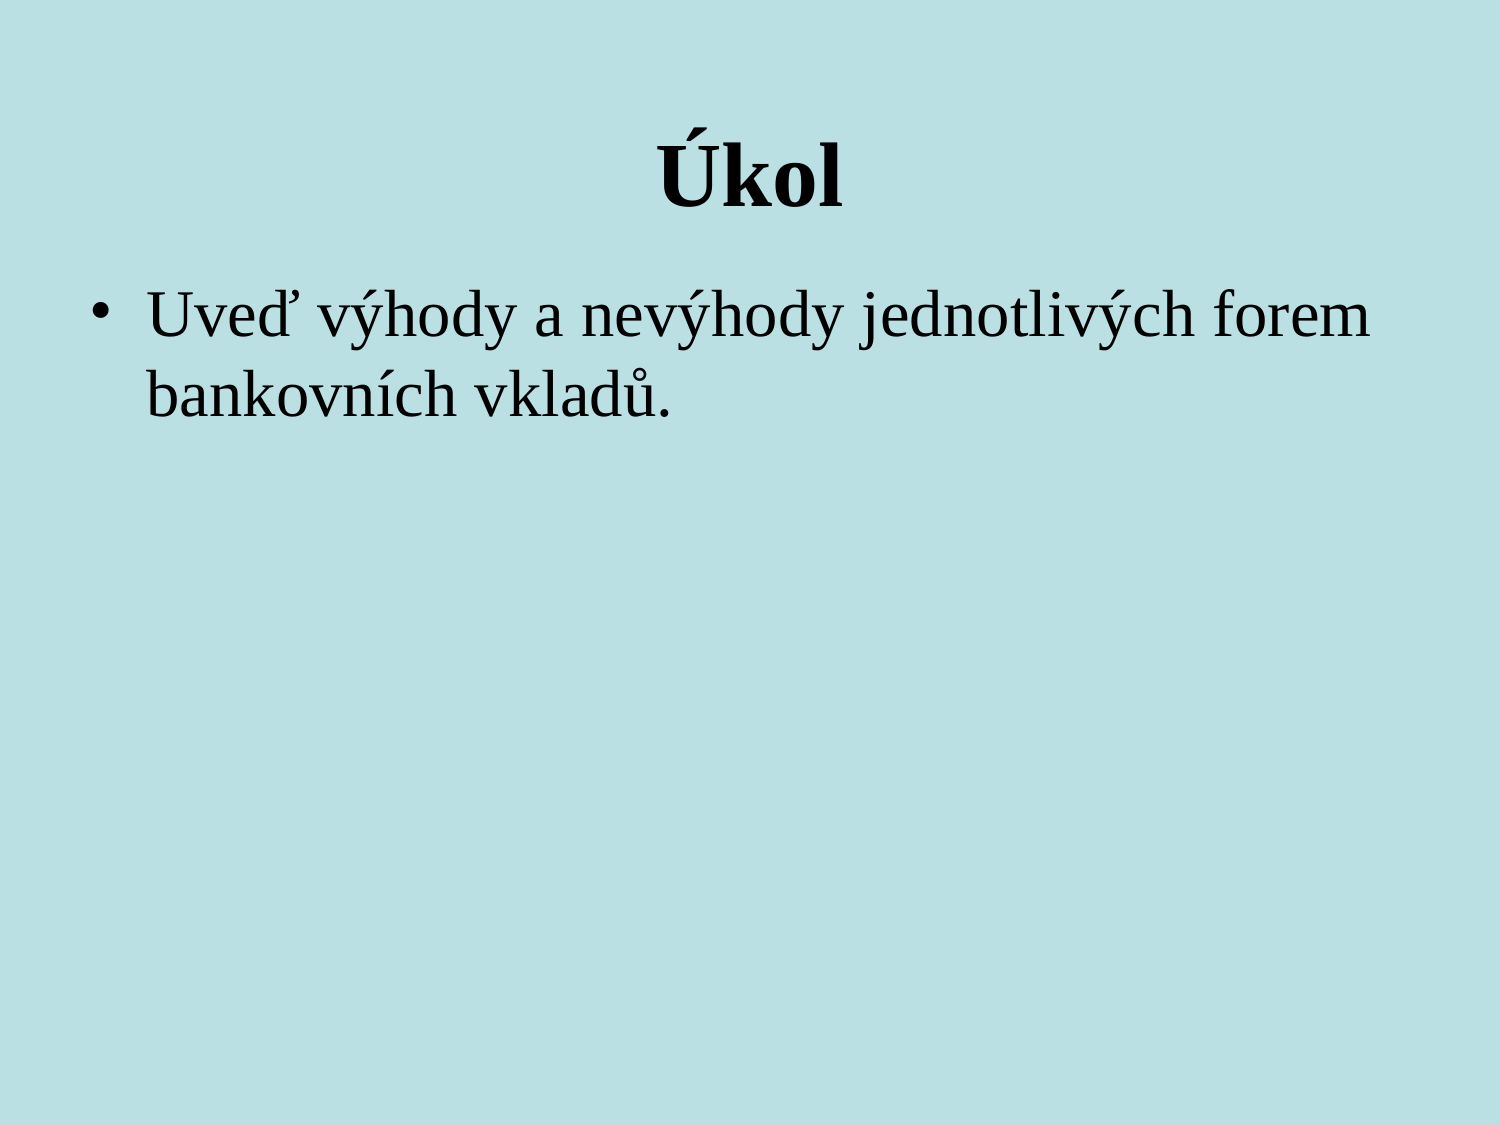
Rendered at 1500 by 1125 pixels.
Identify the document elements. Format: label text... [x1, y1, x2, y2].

title Úkol [75, 44, 1426, 233]
list Uveď výhody a nevýhody jednotlivých forem bankovních vkladů. [75, 262, 1426, 1006]
